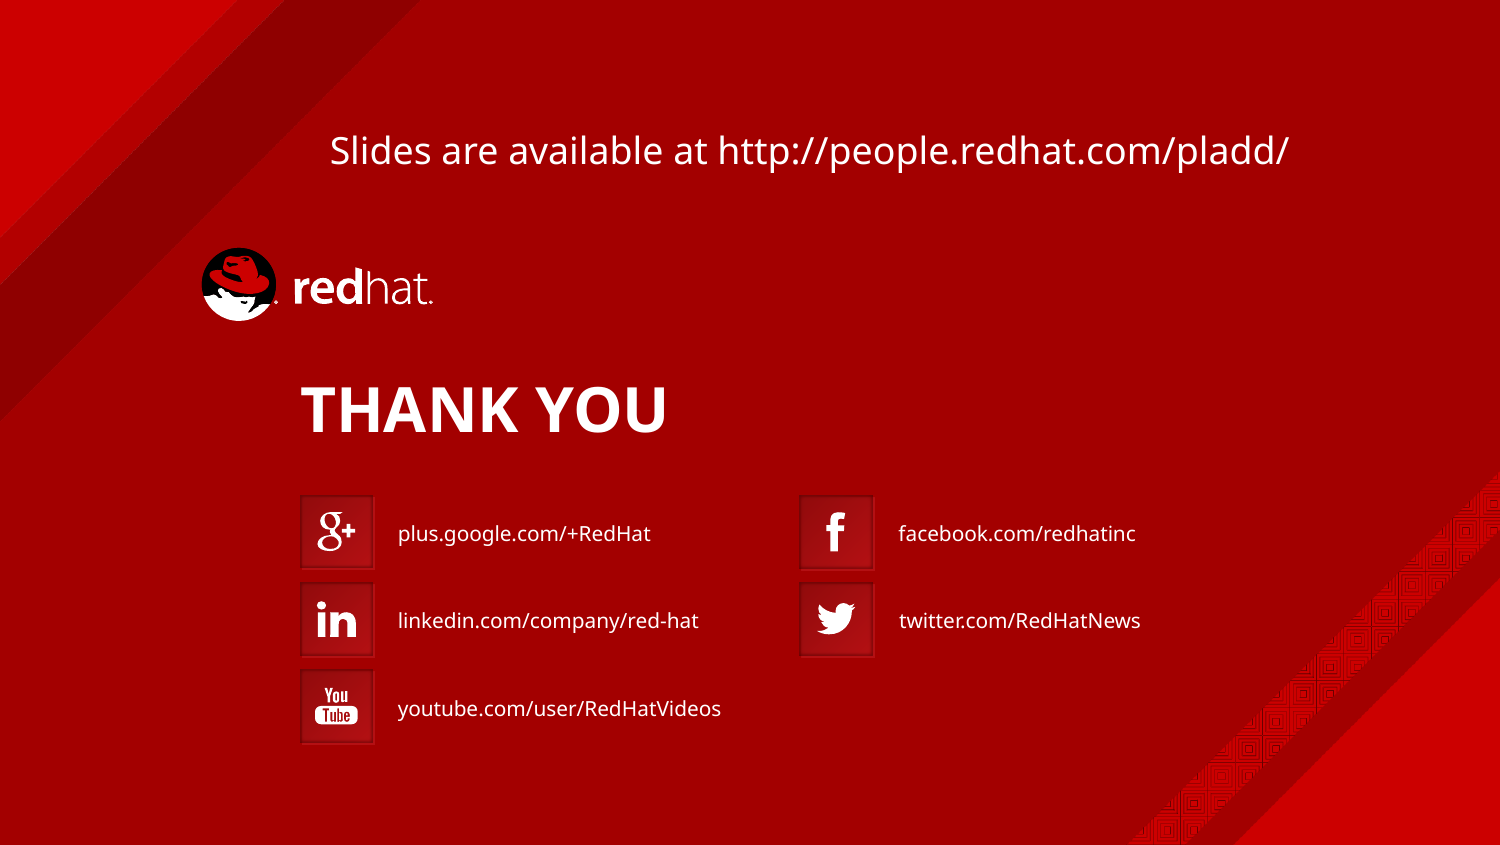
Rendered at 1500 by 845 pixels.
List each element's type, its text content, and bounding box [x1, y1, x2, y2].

text_box linkedin.com/company/red-hat [397, 606, 693, 634]
text_box plus.google.com/+RedHat [397, 519, 645, 546]
picture [0, 0, 1500, 845]
text_box twitter.com/RedHatNews [899, 606, 1141, 634]
text_box youtube.com/user/RedHatVideos [397, 693, 718, 721]
text_box facebook.com/redhatinc [898, 519, 1131, 547]
title THANK YOU [300, 366, 1291, 526]
text_box Slides are available at http://people.redhat.com/pladd/ [315, 117, 1284, 181]
